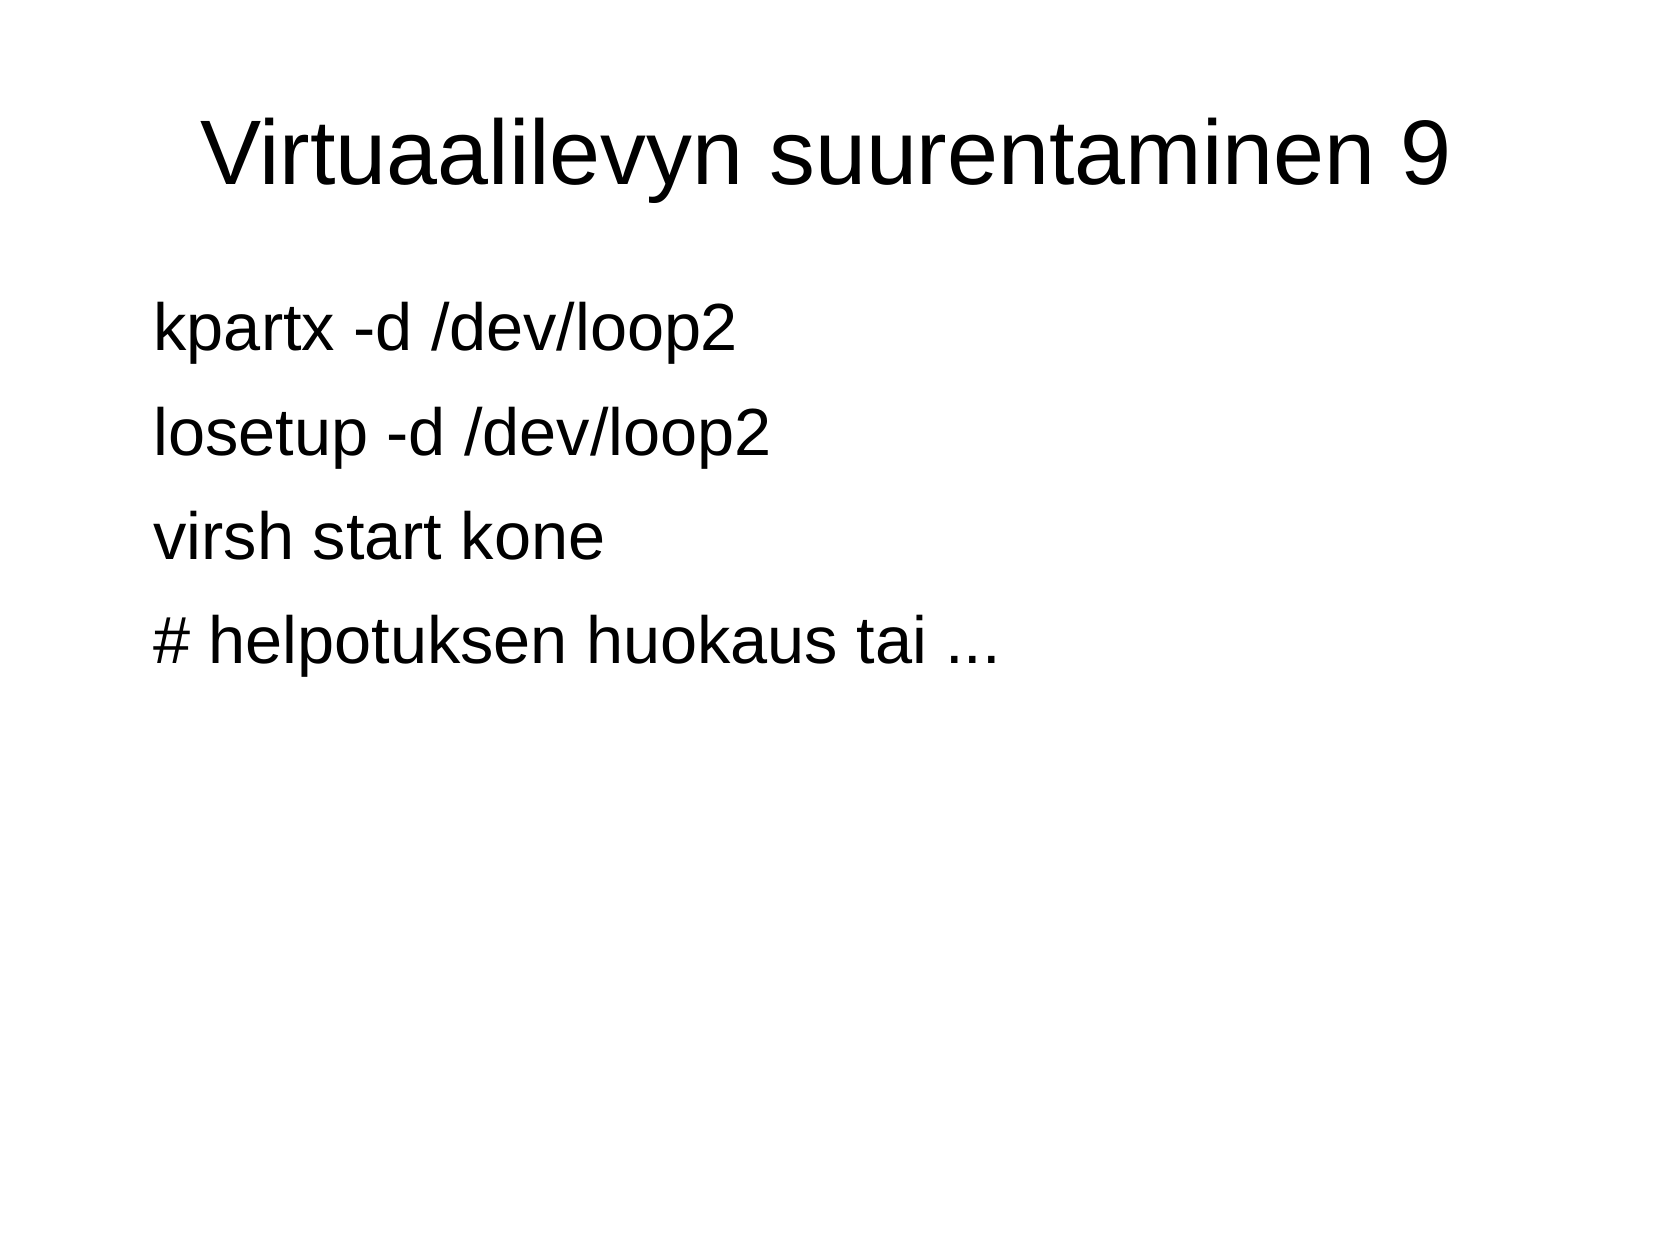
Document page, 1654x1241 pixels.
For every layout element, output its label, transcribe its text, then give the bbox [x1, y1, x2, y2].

list kpartx -d /dev/loop2 losetup -d /dev/loop2 virsh start kone # helpotuksen huokaus tai ... [82, 290, 1571, 1010]
title Virtuaalilevyn suurentaminen 9 [82, 49, 1571, 257]
